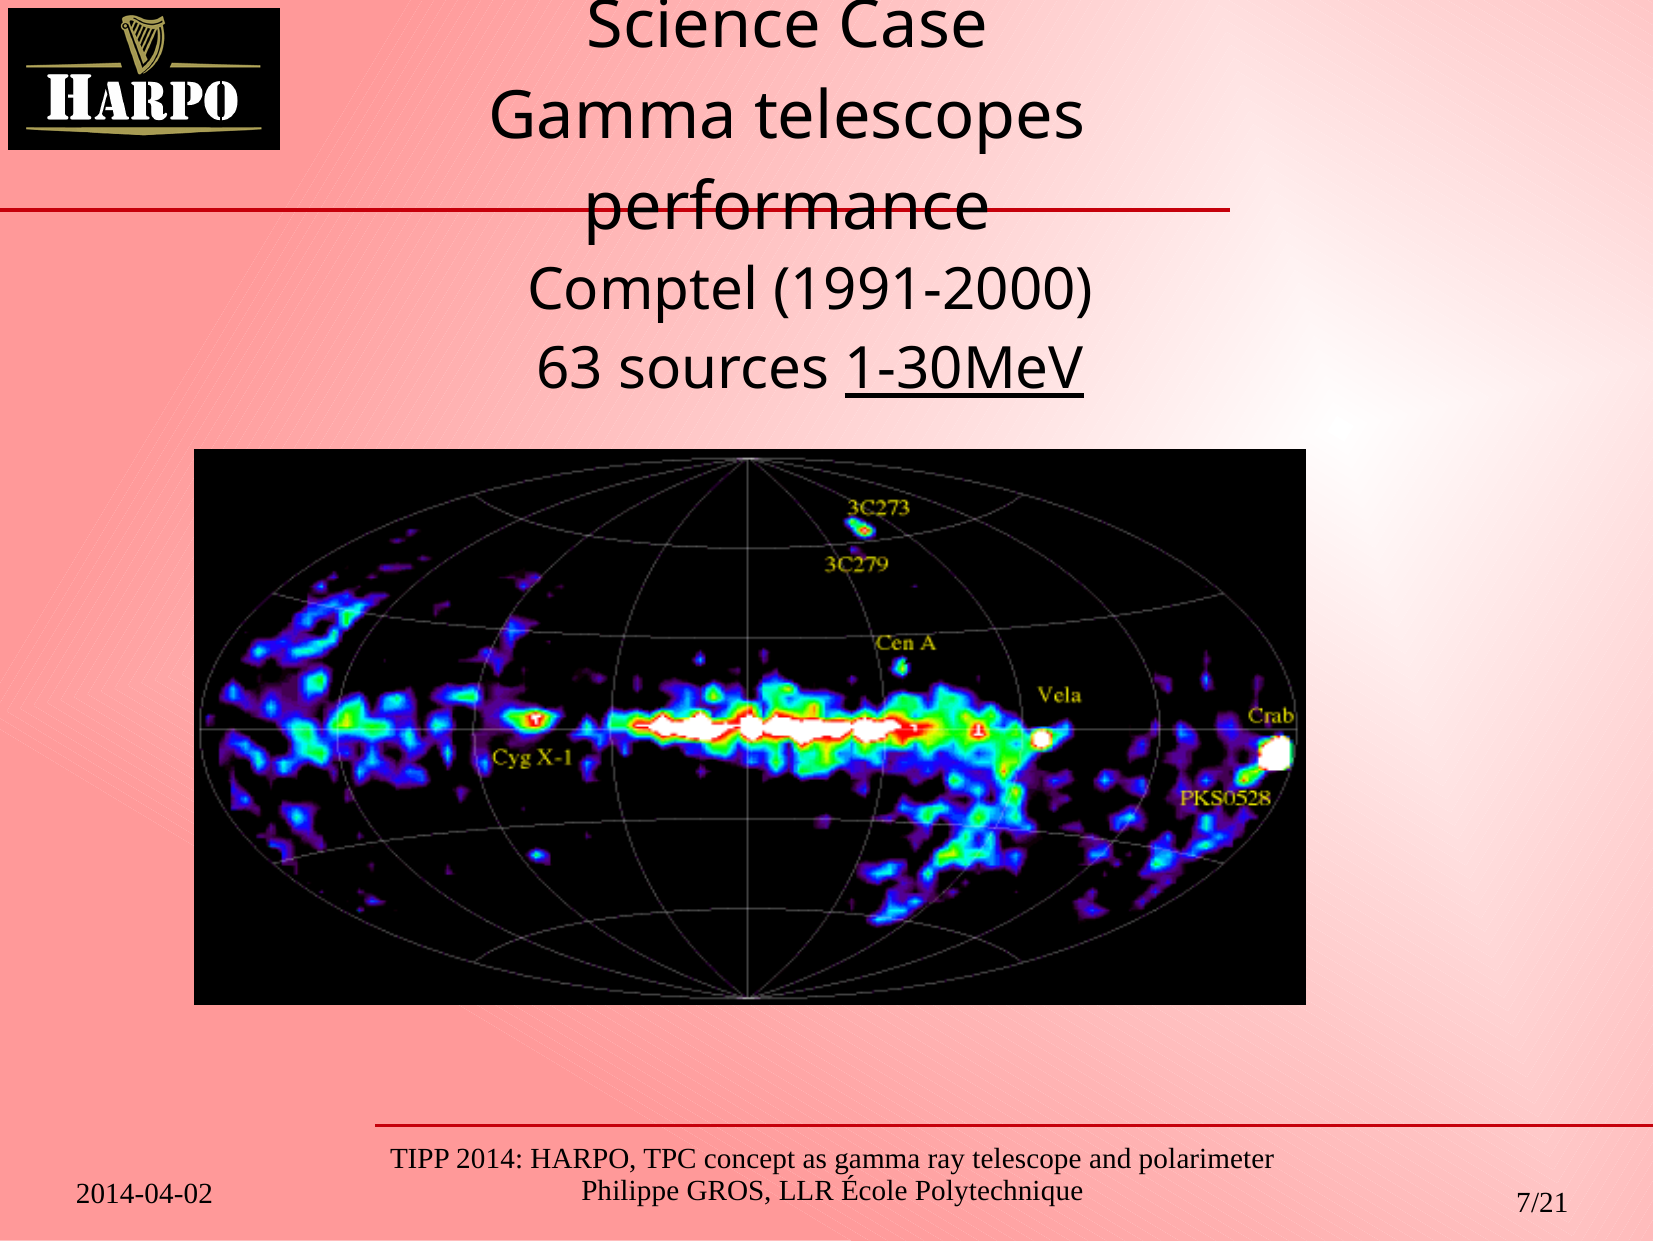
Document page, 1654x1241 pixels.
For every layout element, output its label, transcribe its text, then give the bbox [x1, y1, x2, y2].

picture [8, 8, 280, 150]
picture [194, 449, 1306, 1006]
text_box Comptel (1991-2000) 63 sources 1-30MeV [435, 240, 1186, 396]
title Science Case Gamma telescopes performance [285, 15, 1291, 211]
